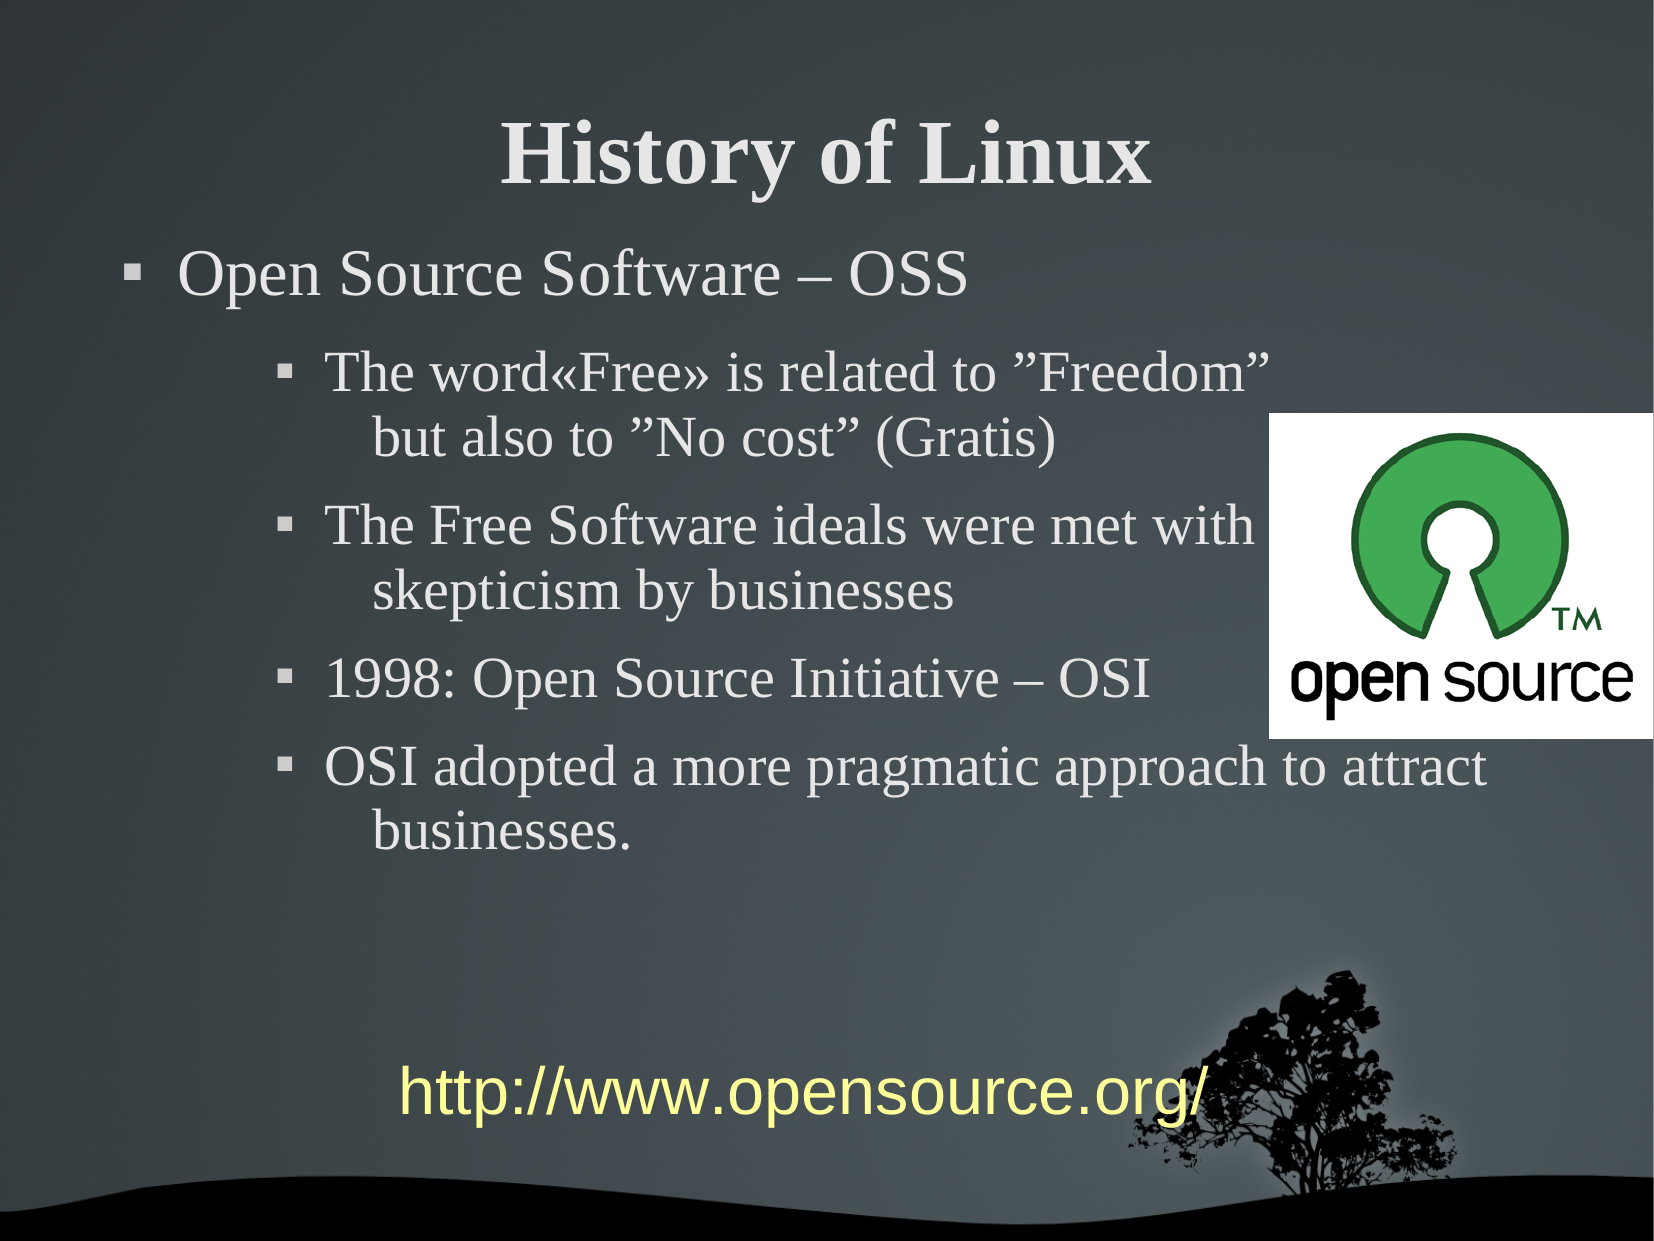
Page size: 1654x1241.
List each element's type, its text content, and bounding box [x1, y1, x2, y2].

title History of Linux [82, 49, 1572, 257]
text_box http://www.opensource.org/ [383, 1046, 1241, 1136]
list Open Source Software – OSS The word«Free» is related to ”Freedom” but also to ”No cost” (Gratis) The Free Software ideals were met with skepticism by businesses 1998: Open Source Initiative – OSI OSI adopted a more pragmatic approach to attract businesses. [88, 236, 1577, 1216]
picture [0, 0, 1654, 1241]
